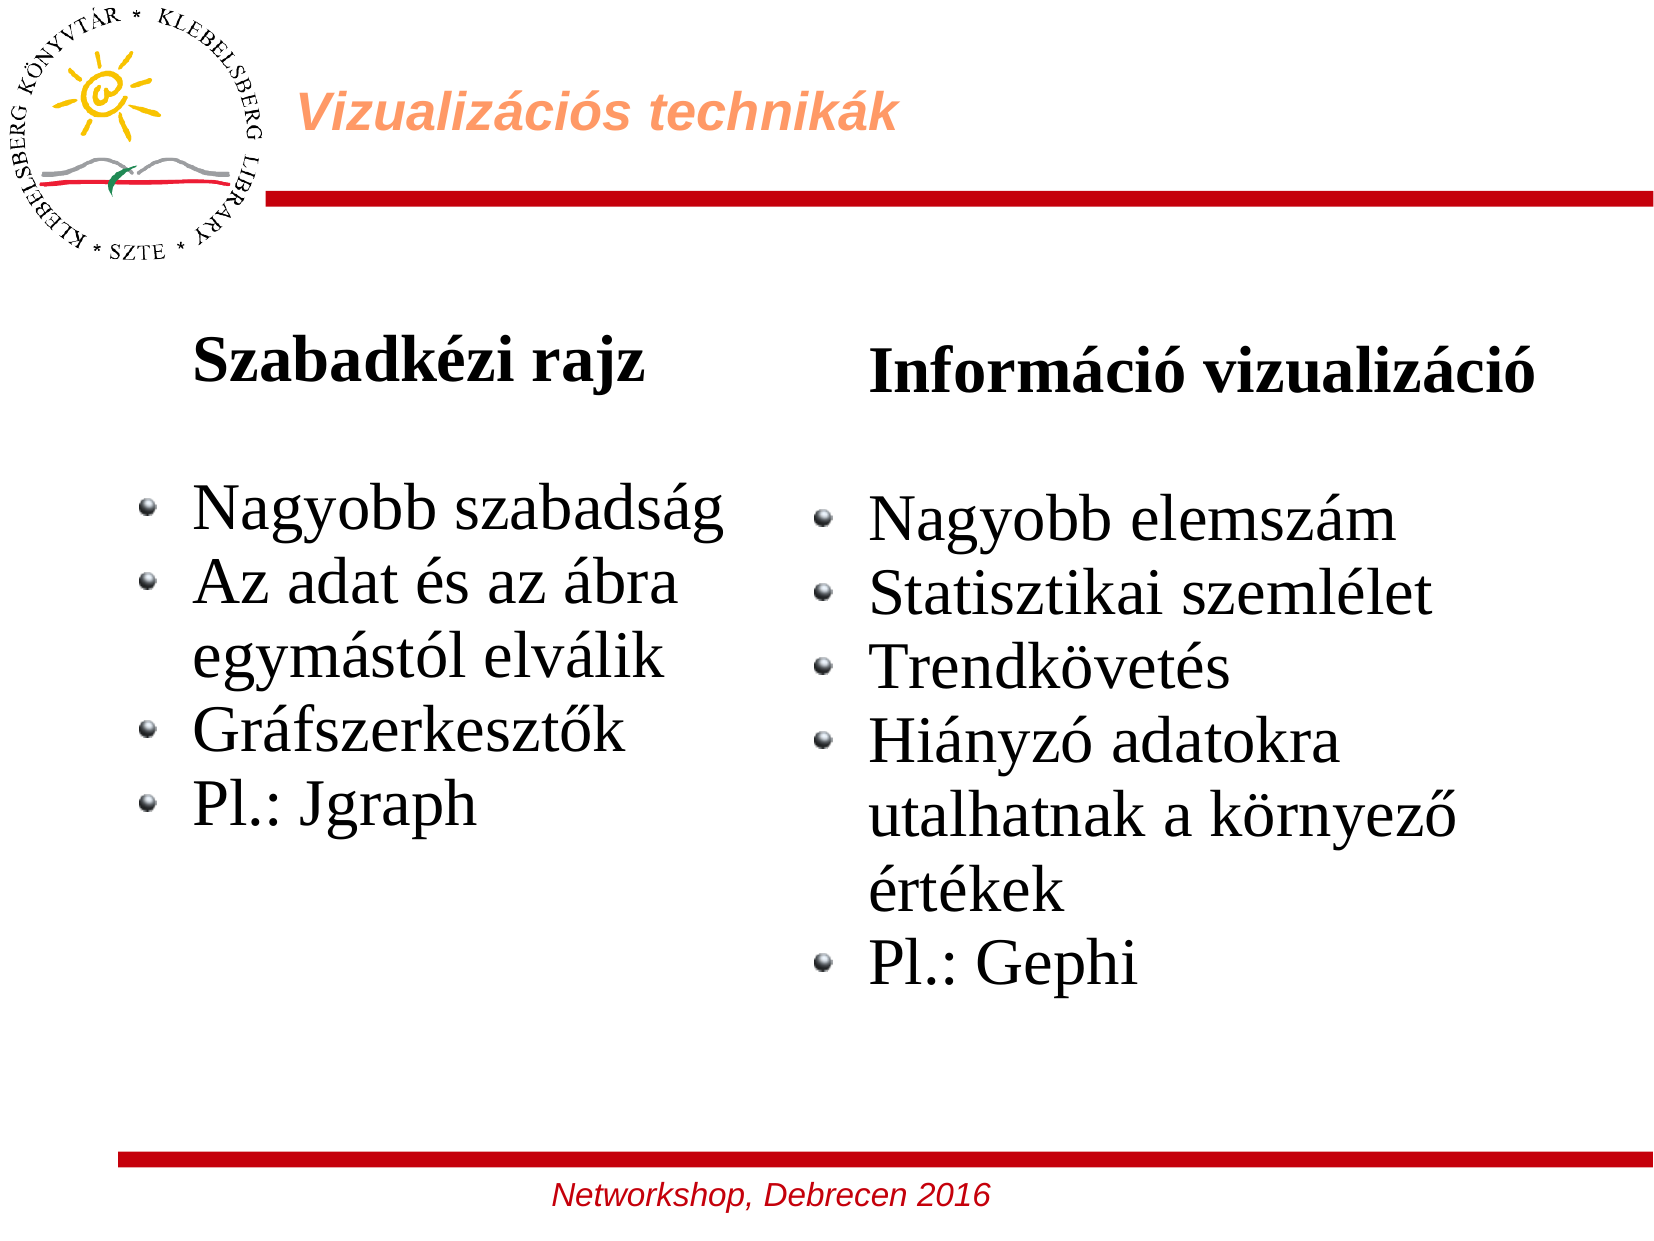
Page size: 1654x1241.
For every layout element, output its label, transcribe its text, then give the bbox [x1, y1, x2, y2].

picture [0, 0, 266, 267]
list Szabadkézi rajz Nagyobb szabadság Az adat és az ábra egymástól elválik Gráfszerkesztők Pl.: Jgraph [121, 322, 824, 1141]
list Információ vizualizáció Nagyobb elemszám Statisztikai szemlélet Trendkövetés Hiányzó adatokra utalhatnak a környező értékek Pl.: Gephi [797, 333, 1559, 1152]
title Vizualizációs technikák [295, 46, 1534, 178]
